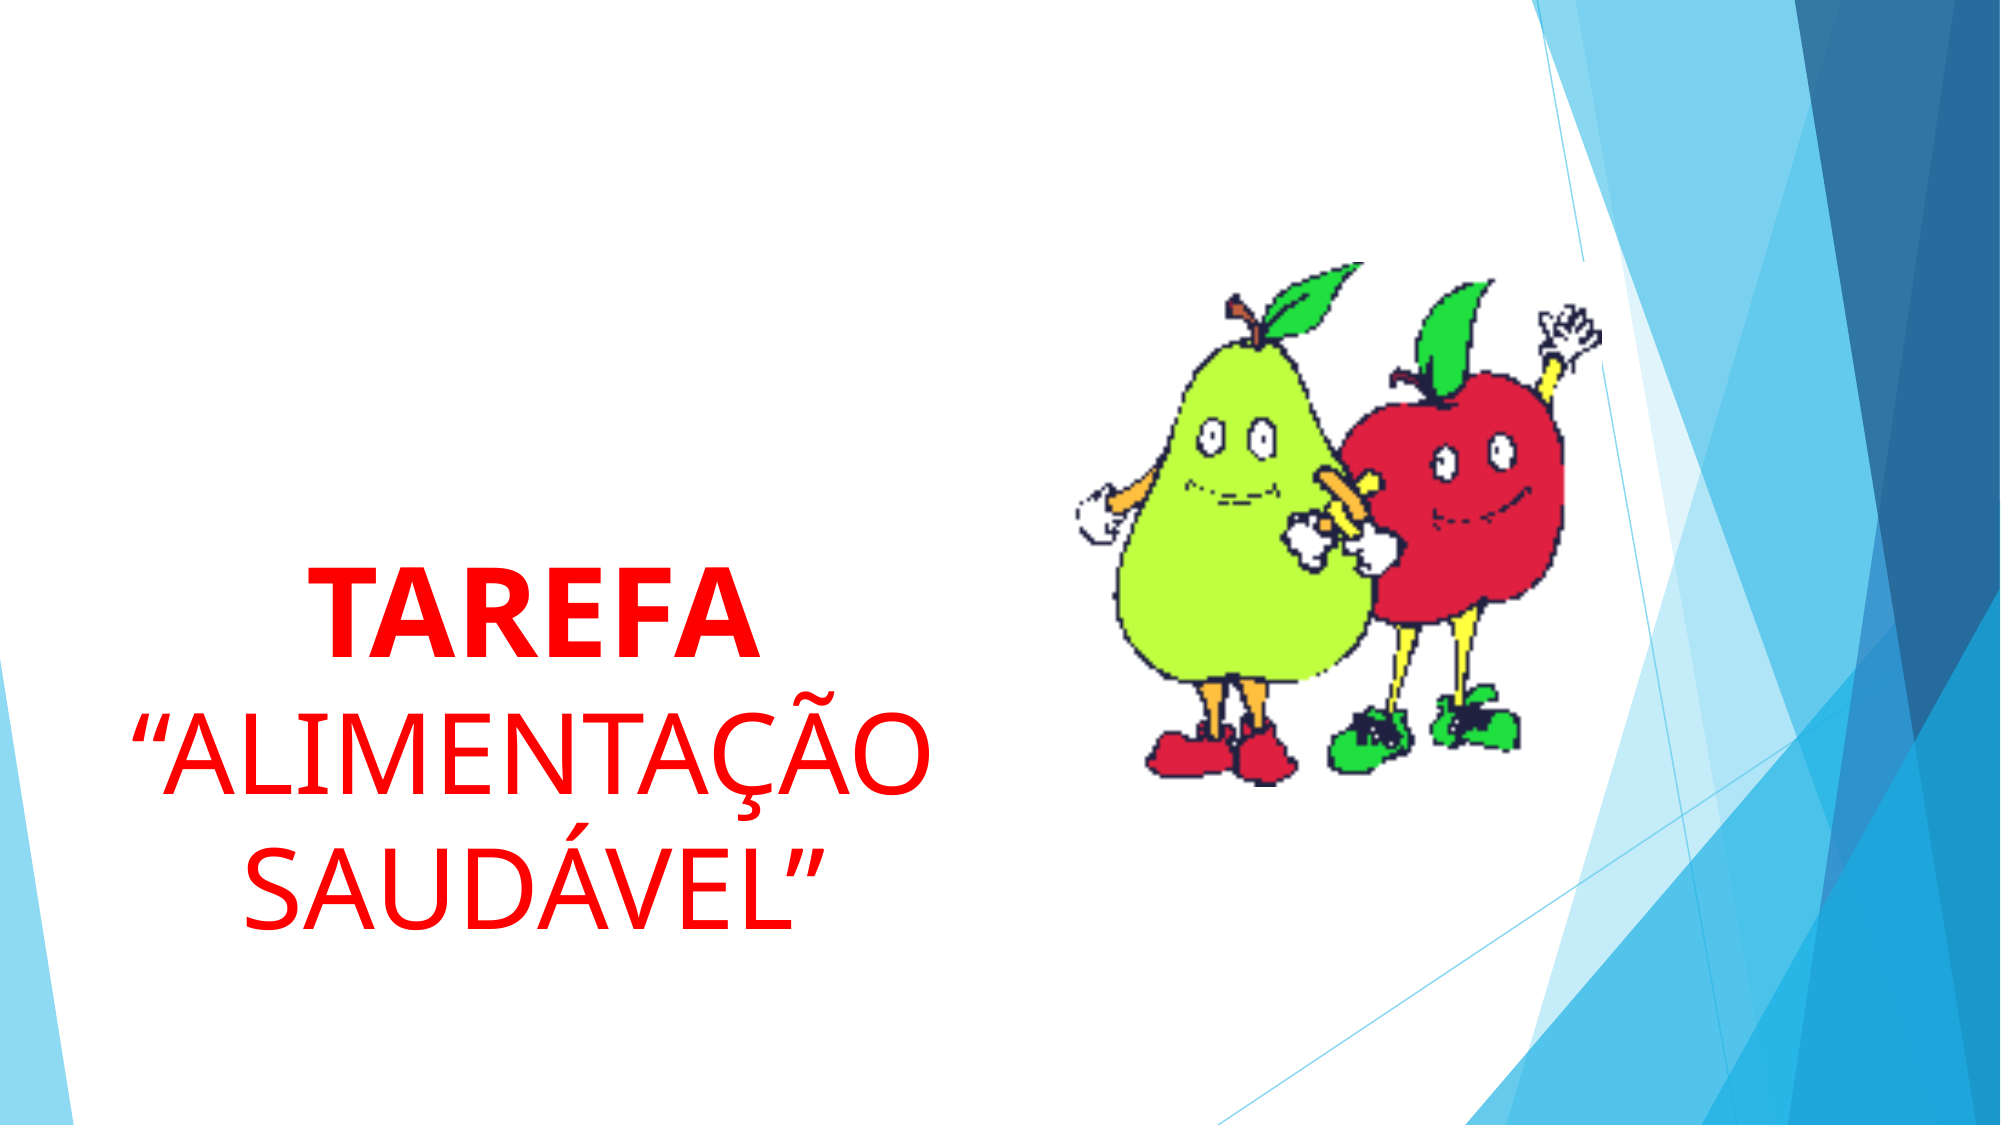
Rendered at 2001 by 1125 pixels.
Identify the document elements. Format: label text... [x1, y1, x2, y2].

picture [1070, 262, 1602, 787]
title TAREFA “ALIMENTAÇÃO SAUDÁVEL” [27, 524, 1041, 726]
